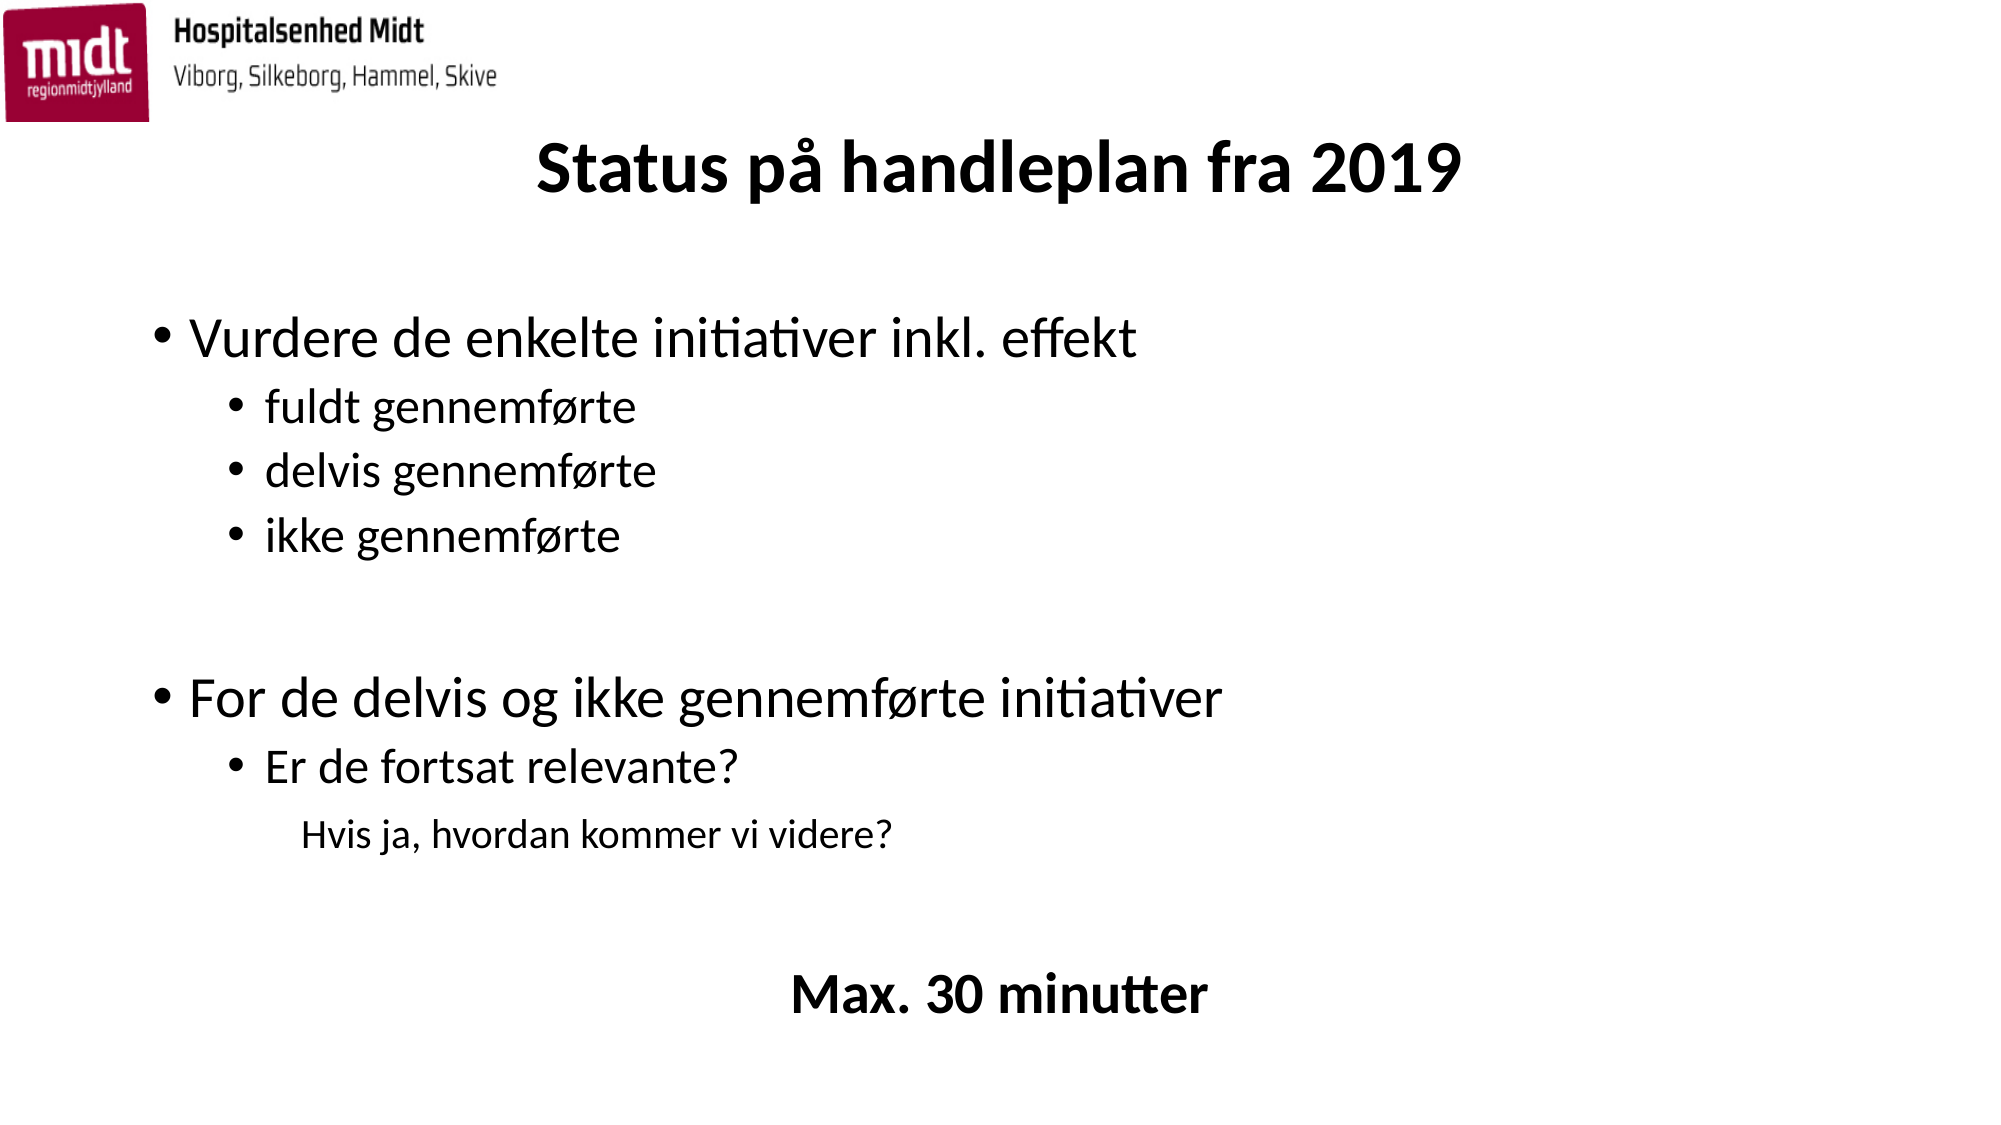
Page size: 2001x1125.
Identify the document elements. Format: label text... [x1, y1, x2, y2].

title Status på handleplan fra 2019 [137, 59, 1863, 278]
picture [0, 0, 510, 122]
list Vurdere de enkelte initiativer inkl. effekt fuldt gennemførte delvis gennemførte ikke gennemførte For de delvis og ikke gennemførte initiativer Er de fortsat relevante? Hvis ja, hvordan kommer vi videre? Max. 30 minutter [137, 299, 1863, 1014]
